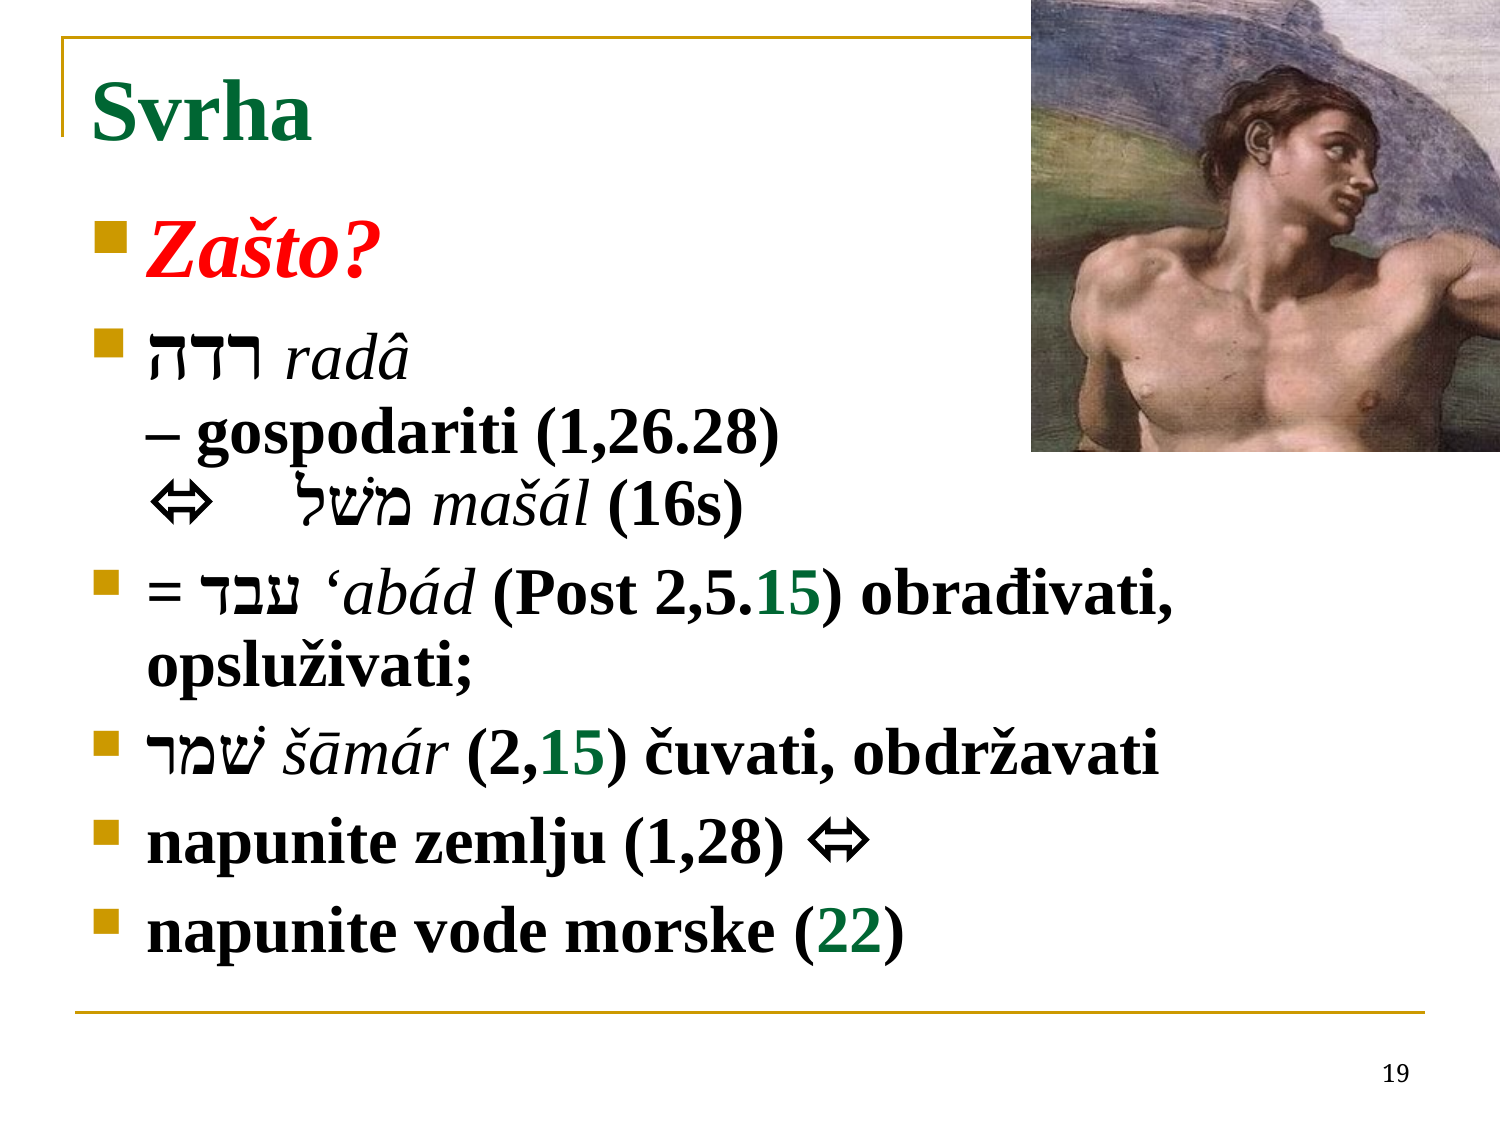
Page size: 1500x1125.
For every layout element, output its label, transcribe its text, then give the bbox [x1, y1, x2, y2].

title Svrha [75, 45, 1031, 196]
list Zašto? רדה radâ – gospodariti (1,26.28)  משׁל mašál (16s) = עבד ‘abád (Post 2,5.15) obrađivati, opsluživati; שׁמר šāmár (2,15) čuvati, obdržavati napunite zemlju (1,28)  napunite vode morske (22) [75, 196, 1426, 1006]
text_box <number> [1074, 1024, 1426, 1100]
picture [1031, 0, 1500, 452]
